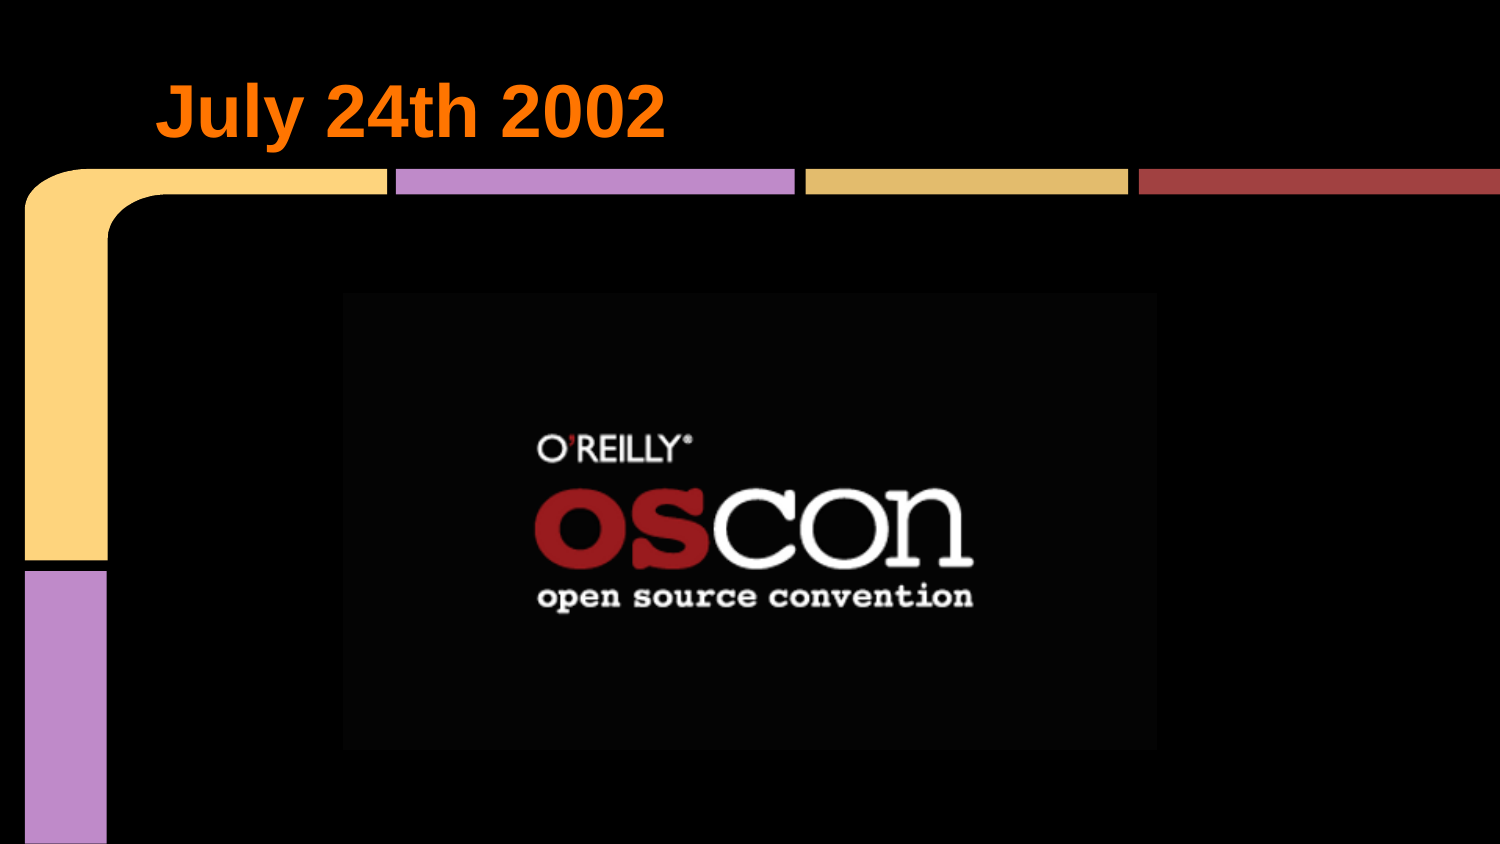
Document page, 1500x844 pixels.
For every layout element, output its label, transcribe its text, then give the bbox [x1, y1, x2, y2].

picture [343, 293, 1157, 750]
title July 24th 2002 [140, 26, 1425, 168]
